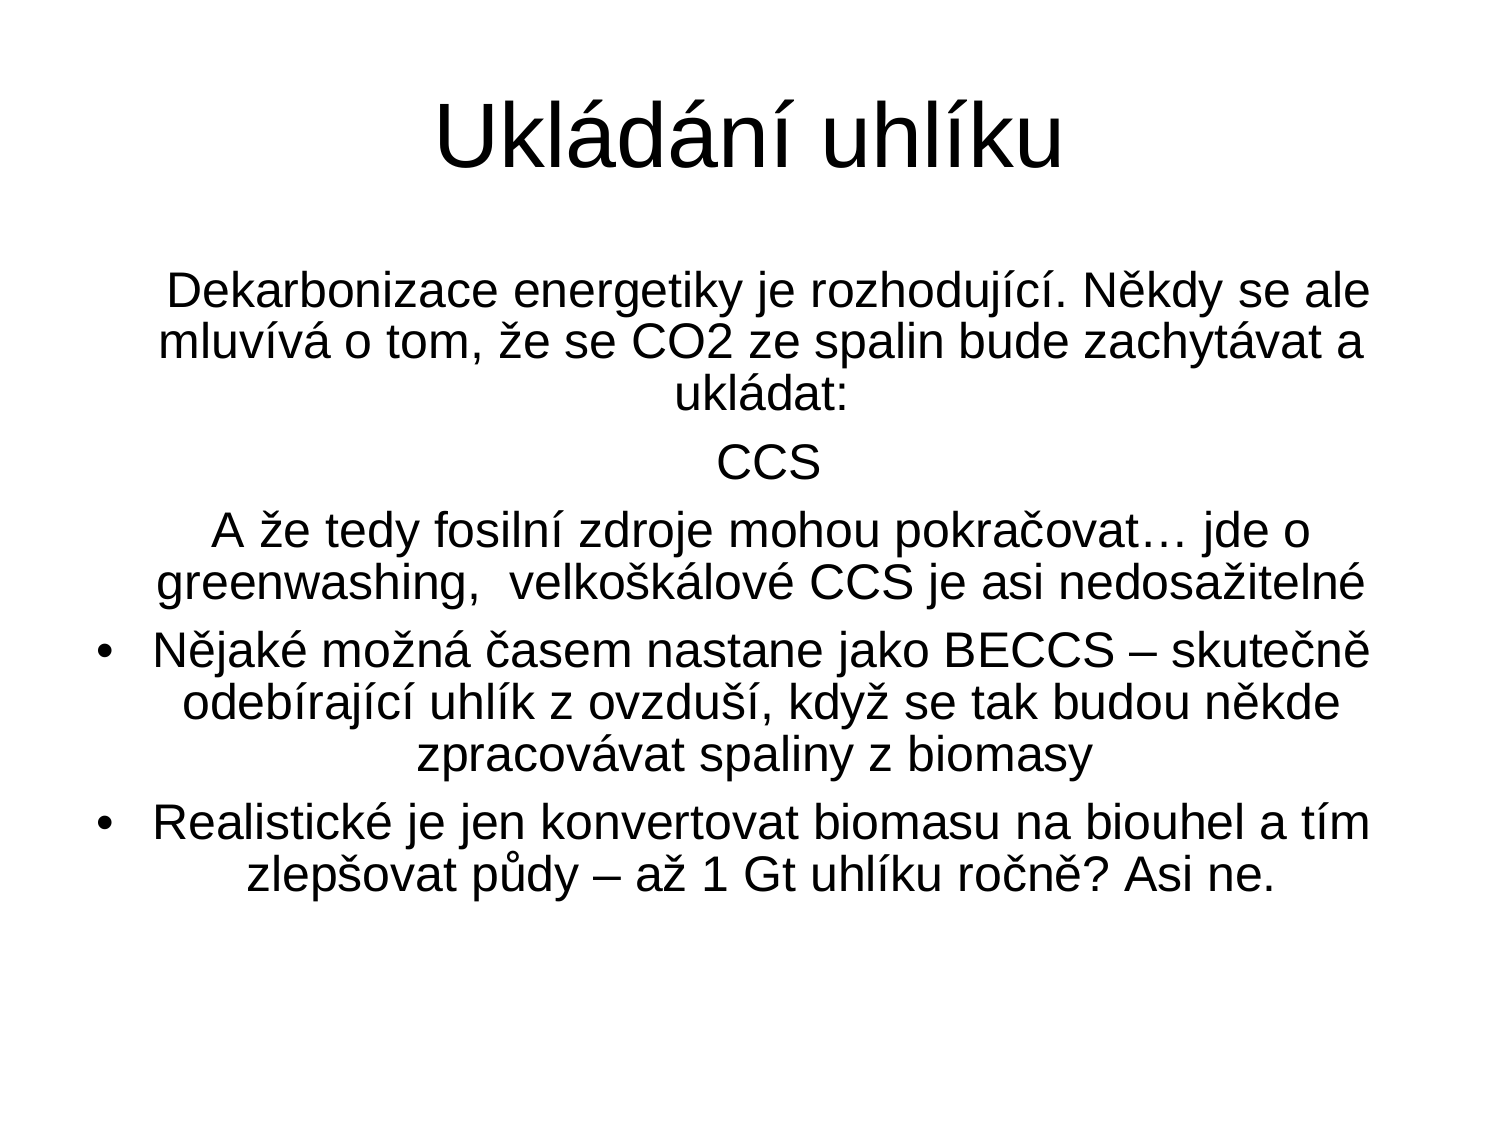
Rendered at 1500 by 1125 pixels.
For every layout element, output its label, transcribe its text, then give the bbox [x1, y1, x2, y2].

list Dekarbonizace energetiky je rozhodující. Někdy se ale mluvívá o tom, že se CO2 ze spalin bude zachytávat a ukládat: CCS A že tedy fosilní zdroje mohou pokračovat… jde o greenwashing, velkoškálové CCS je asi nedosažitelné Nějaké možná časem nastane jako BECCS – skutečně odebírající uhlík z ovzduší, když se tak budou někde zpracovávat spaliny z biomasy Realistické je jen konvertovat biomasu na biouhel a tím zlepšovat půdy – až 1 Gt uhlíku ročně? Asi ne. [59, 265, 1409, 919]
title Ukládání uhlíku [75, 44, 1425, 233]
